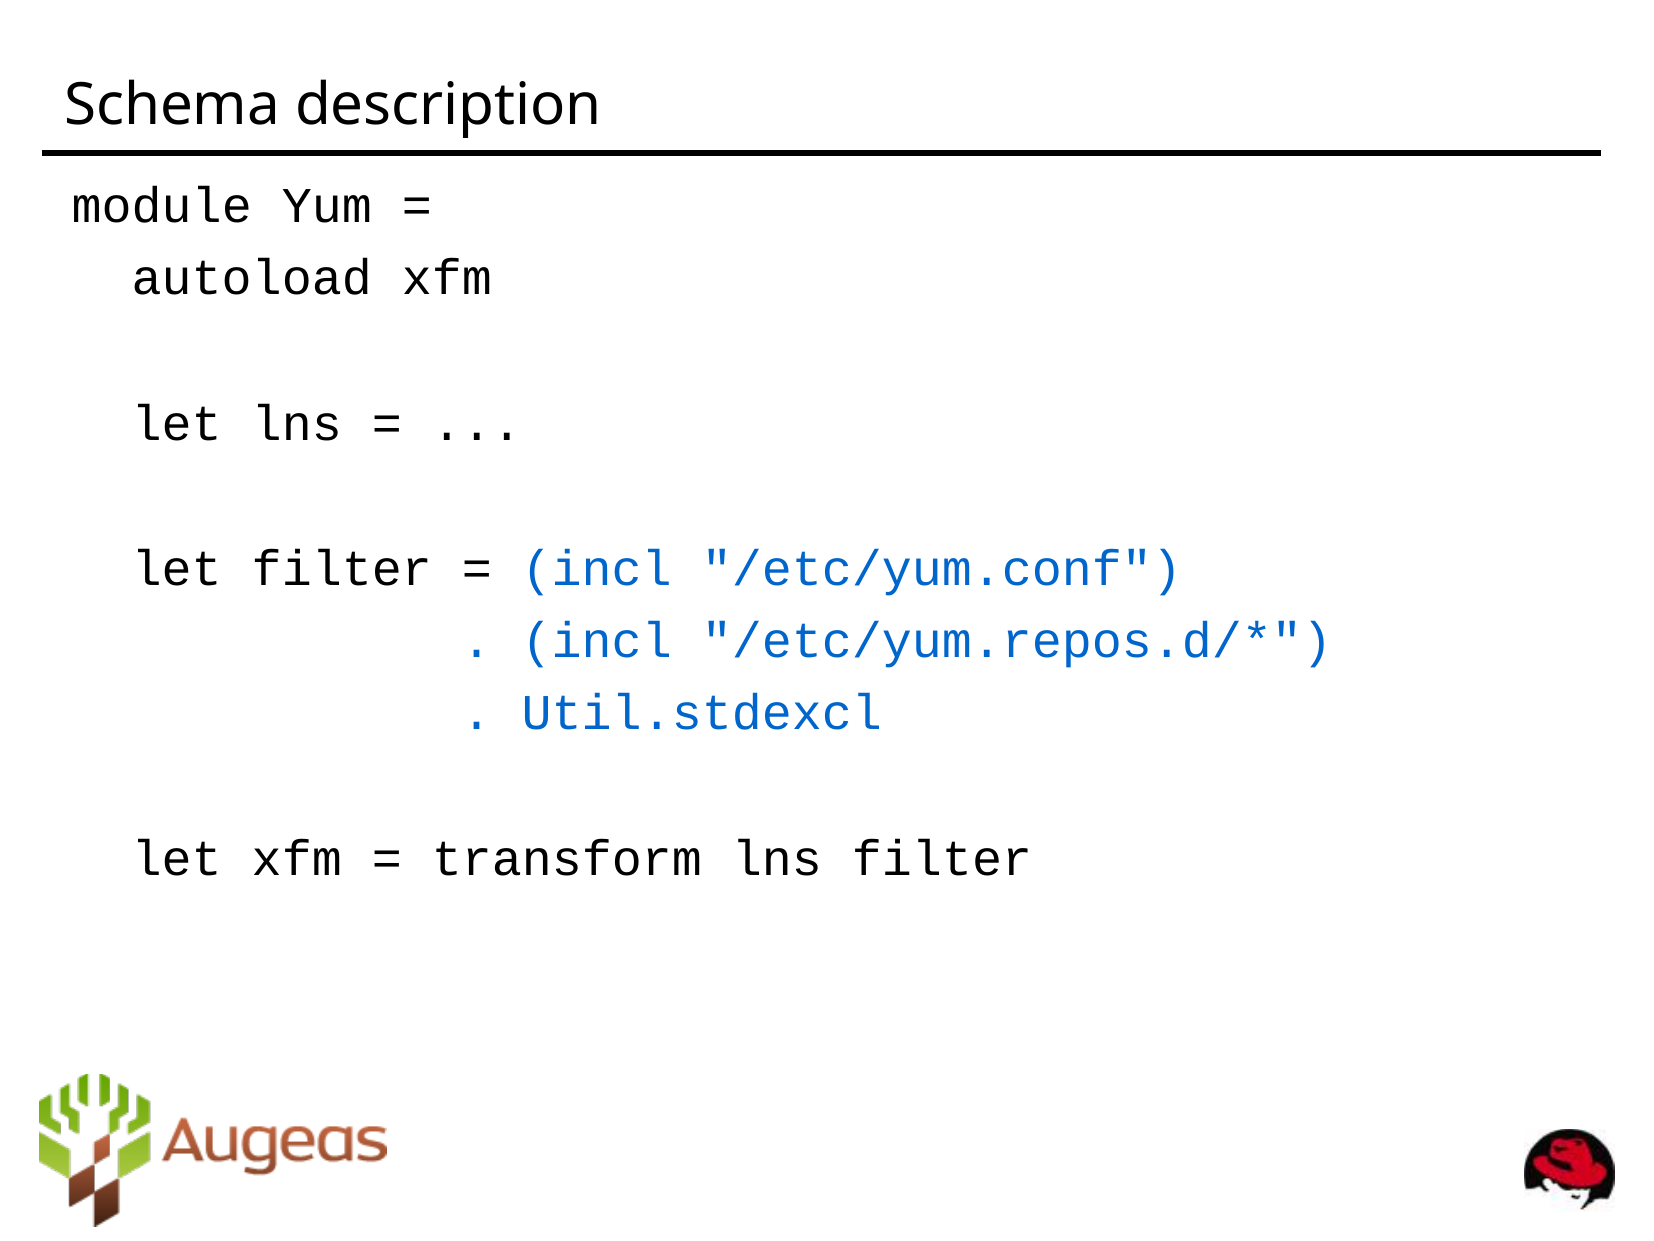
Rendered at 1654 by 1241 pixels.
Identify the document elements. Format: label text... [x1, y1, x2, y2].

picture [39, 1074, 387, 1227]
title Schema description [64, 42, 1496, 161]
list module Yum = autoload xfm let lns = ... let filter = (incl "/etc/yum.conf") . (incl "/etc/yum.repos.d/*") . Util.stdexcl let xfm = transform lns filter [71, 180, 1495, 1089]
picture [1524, 1129, 1615, 1220]
